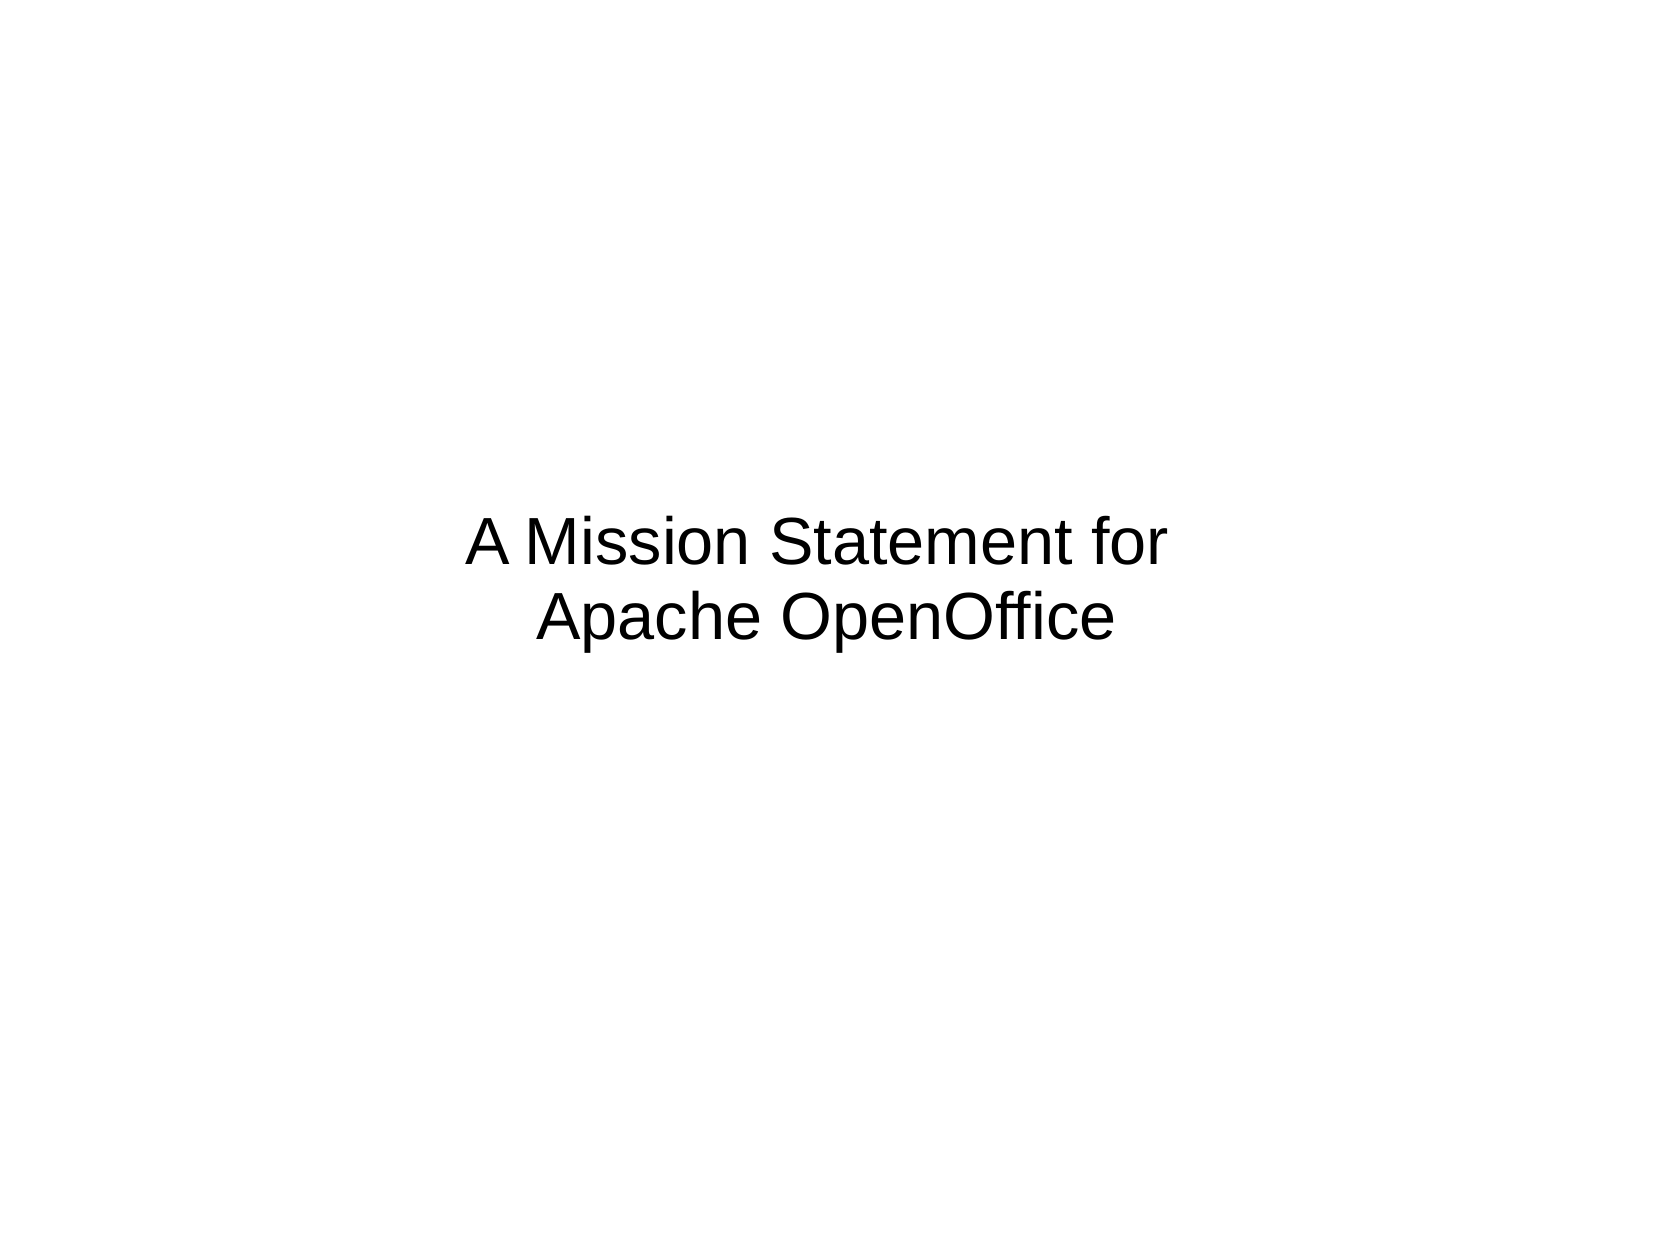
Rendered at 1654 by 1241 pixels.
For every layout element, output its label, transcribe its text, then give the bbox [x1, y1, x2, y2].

subtitle A Mission Statement for Apache OpenOffice [82, 49, 1571, 1109]
